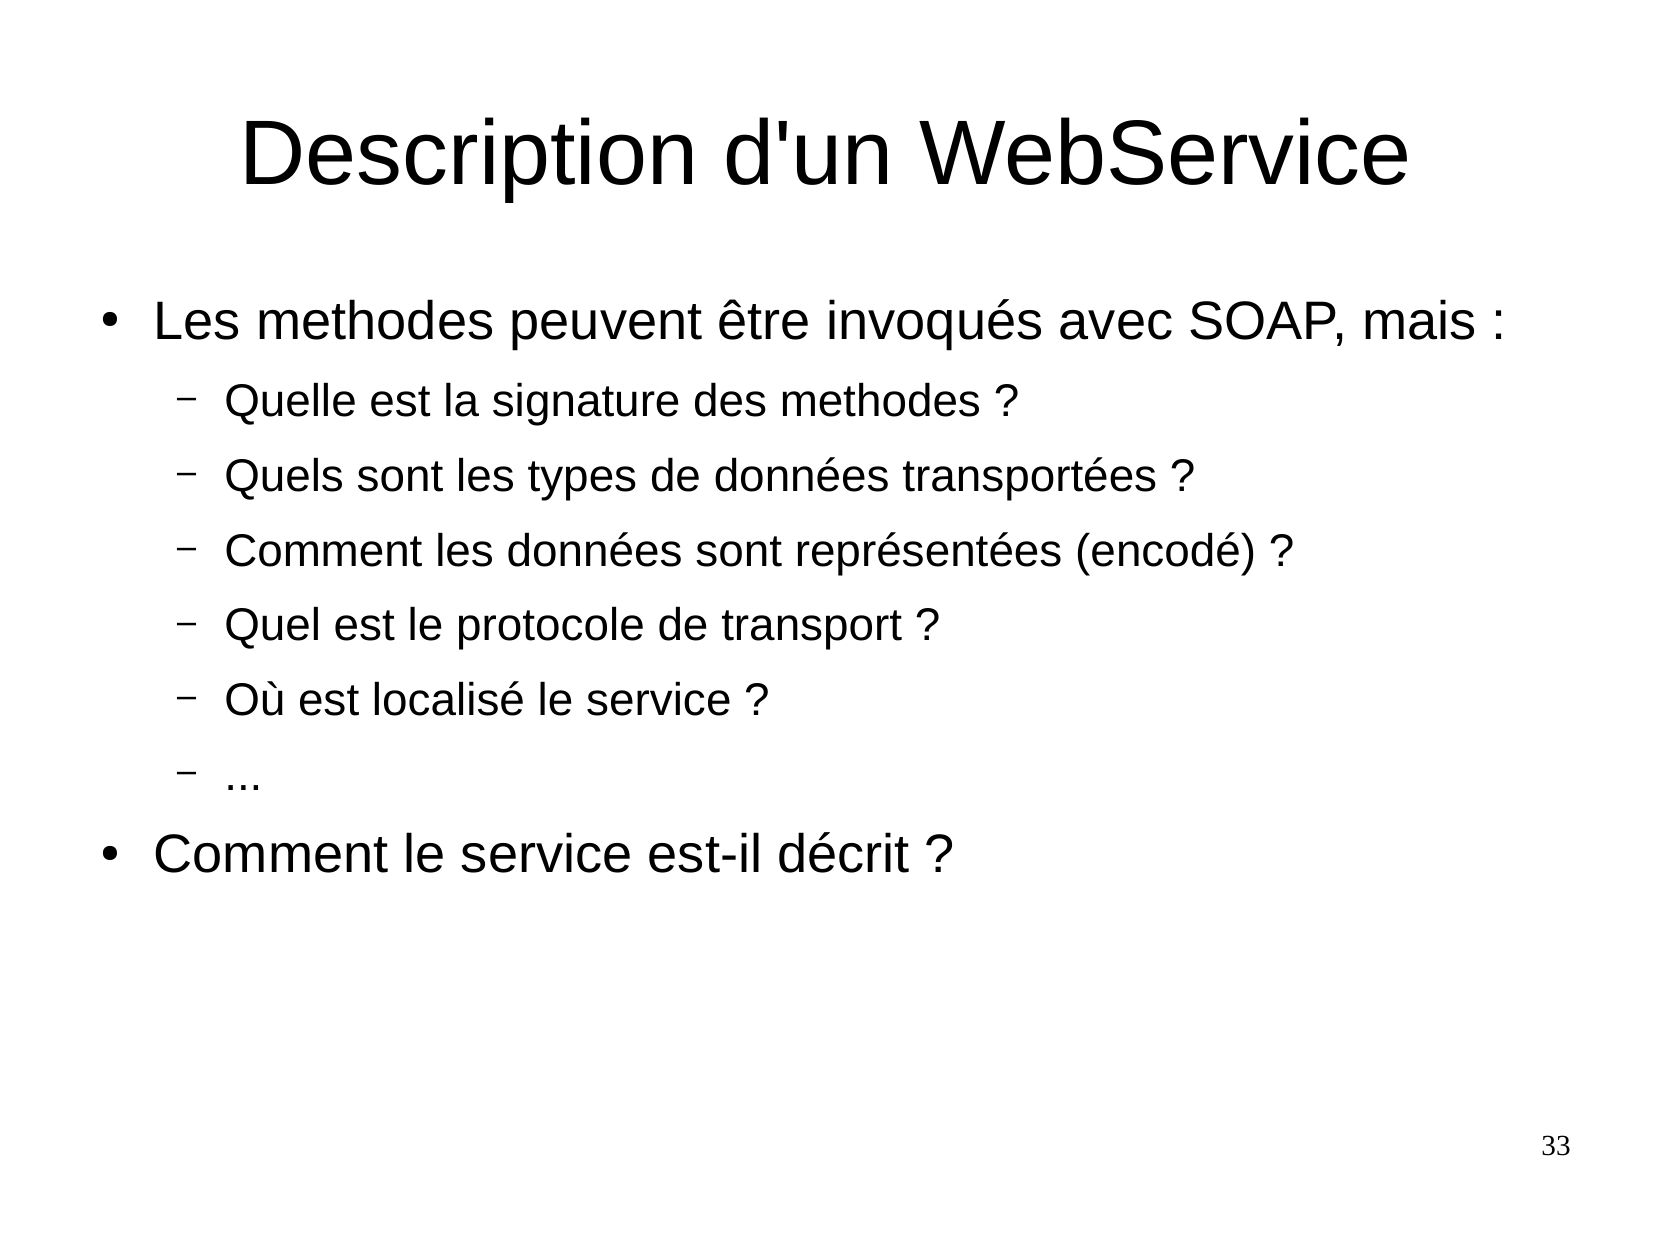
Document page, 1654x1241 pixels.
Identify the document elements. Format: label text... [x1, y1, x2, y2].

title Description d'un WebService [82, 56, 1571, 250]
list Les methodes peuvent être invoqués avec SOAP, mais : Quelle est la signature des methodes ? Quels sont les types de données transportées ? Comment les données sont représentées (encodé) ? Quel est le protocole de transport ? Où est localisé le service ? ... Comment le service est-il décrit ? [82, 290, 1571, 1094]
